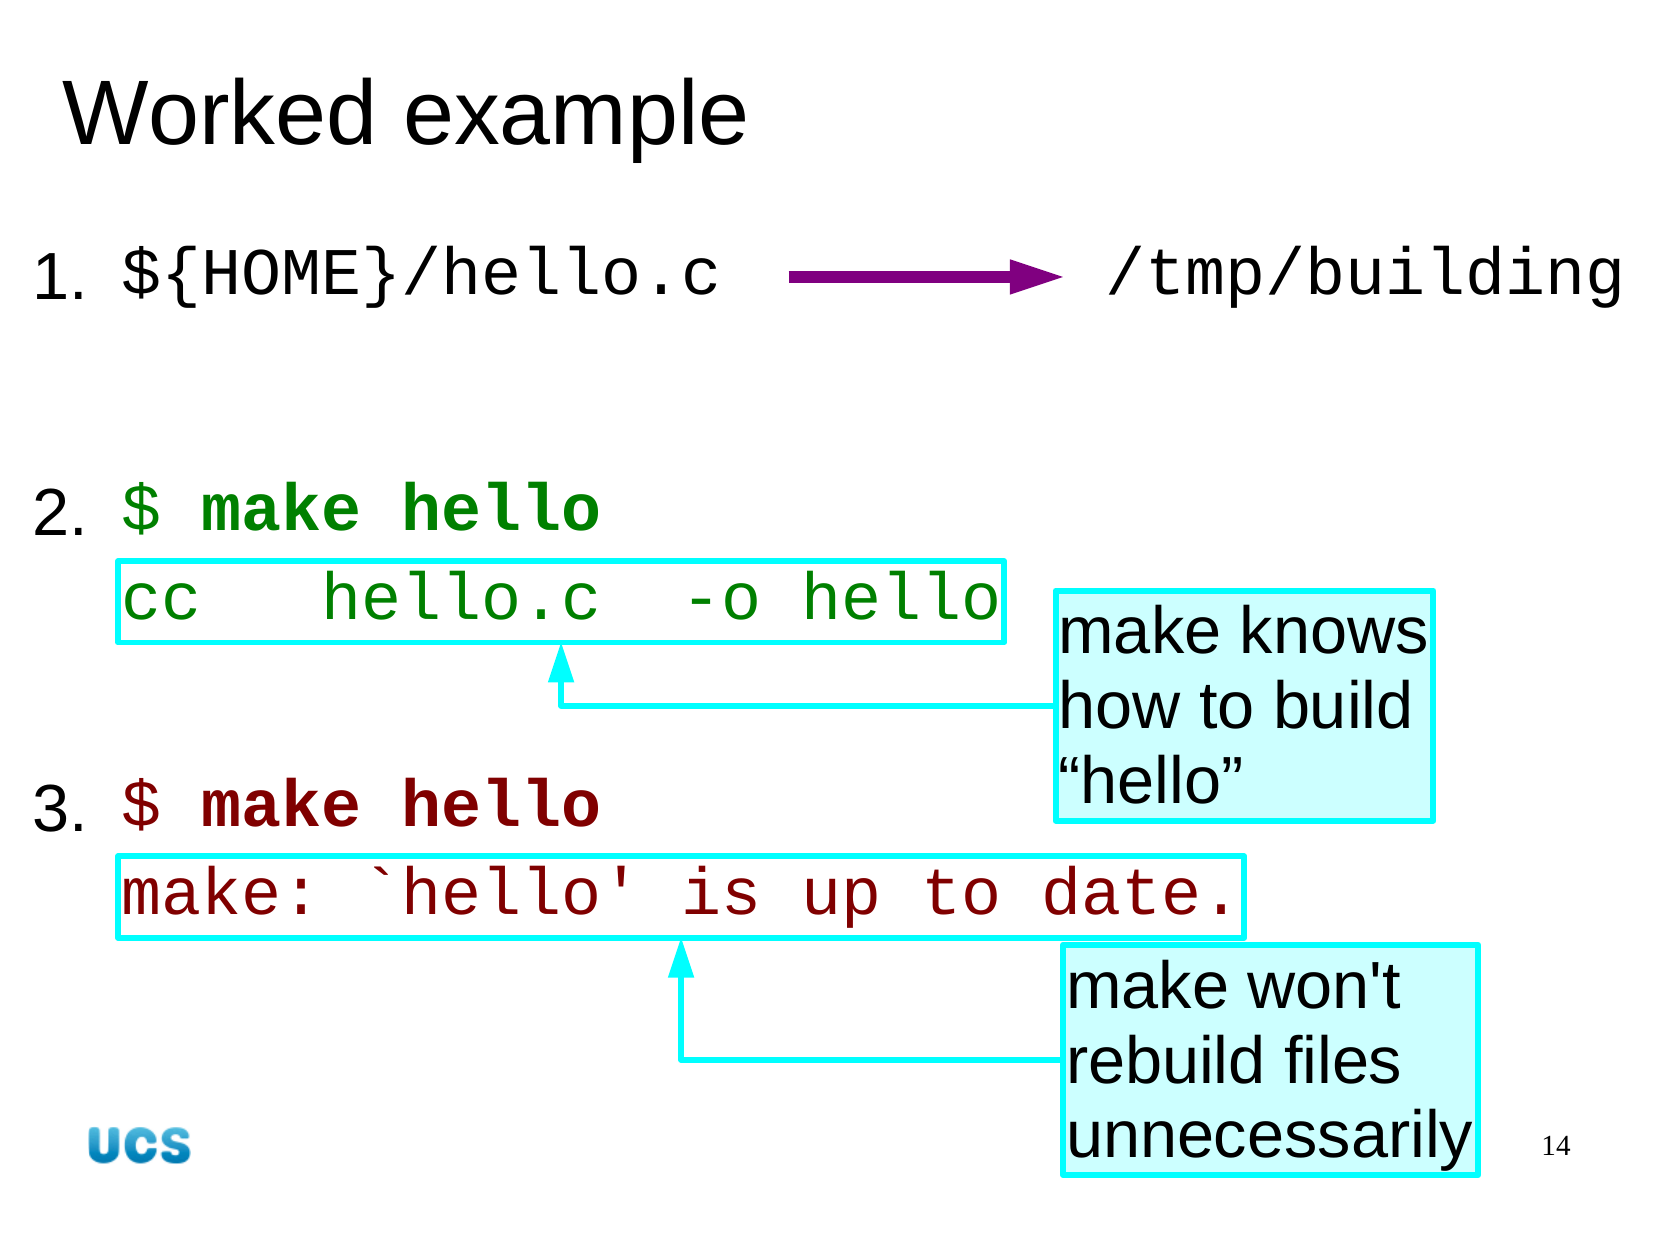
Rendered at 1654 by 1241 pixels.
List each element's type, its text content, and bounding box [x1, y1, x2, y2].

text_box /tmp/building [1062, 236, 1629, 318]
text_box ${HOME}/hello.c [118, 236, 789, 318]
text_box Worked example [59, 59, 754, 168]
text_box make knows how to build “hello” [1055, 590, 1434, 821]
text_box cc hello.c -o hello [118, 561, 1005, 643]
text_box 3. [29, 767, 92, 849]
text_box 2. [29, 472, 92, 554]
text_box $ make hello [118, 767, 605, 850]
text_box 1. [29, 236, 92, 317]
text_box $ make hello [118, 472, 605, 554]
text_box make: `hello' is up to date. [118, 856, 1245, 938]
picture [88, 1126, 191, 1165]
text_box make won't rebuild files unnecessarily [1062, 944, 1479, 1176]
